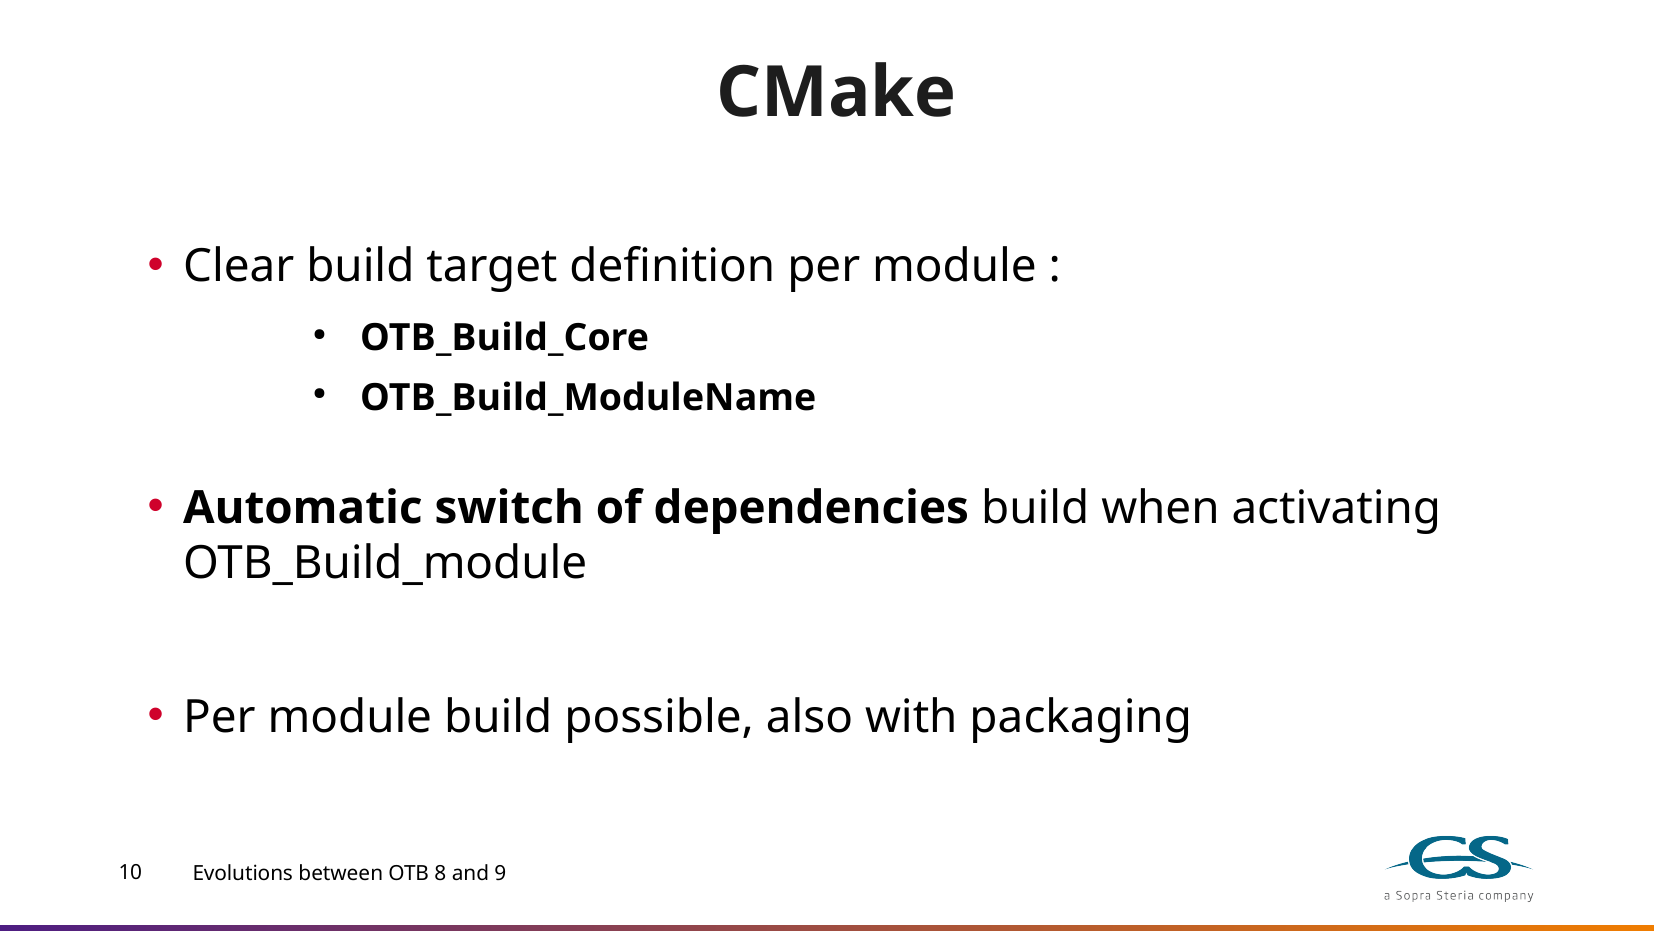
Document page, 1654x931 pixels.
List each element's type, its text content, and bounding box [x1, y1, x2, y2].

picture [1363, 814, 1555, 921]
list Clear build target definition per module : OTB_Build_Core OTB_Build_ModuleName Automatic switch of dependencies build when activating OTB_Build_module Per module build possible, also with packaging [147, 236, 1563, 532]
title CMake [118, 54, 1555, 119]
footer Evolutions between OTB 8 and 9 [192, 862, 667, 883]
